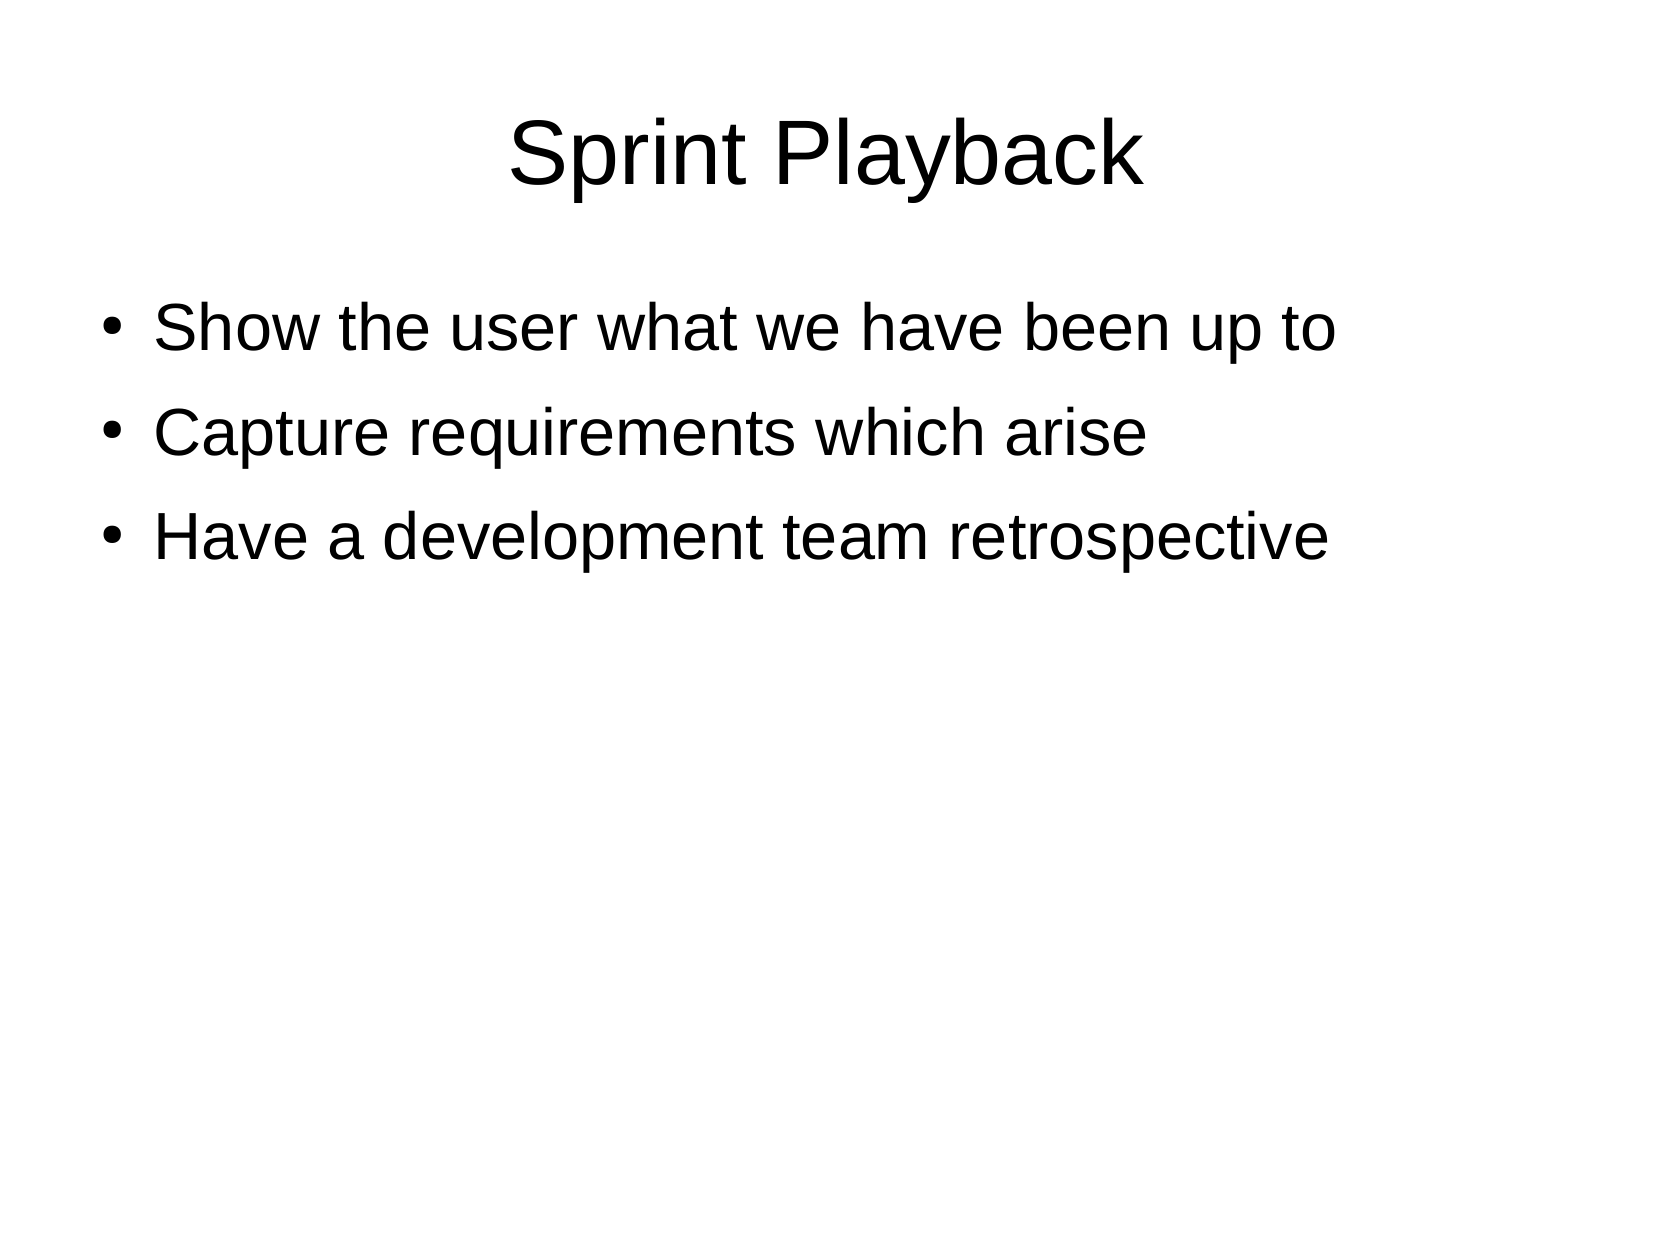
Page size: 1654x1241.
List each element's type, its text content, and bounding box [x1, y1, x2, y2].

list Show the user what we have been up to Capture requirements which arise Have a development team retrospective [82, 290, 1571, 1010]
title Sprint Playback [82, 49, 1571, 257]
